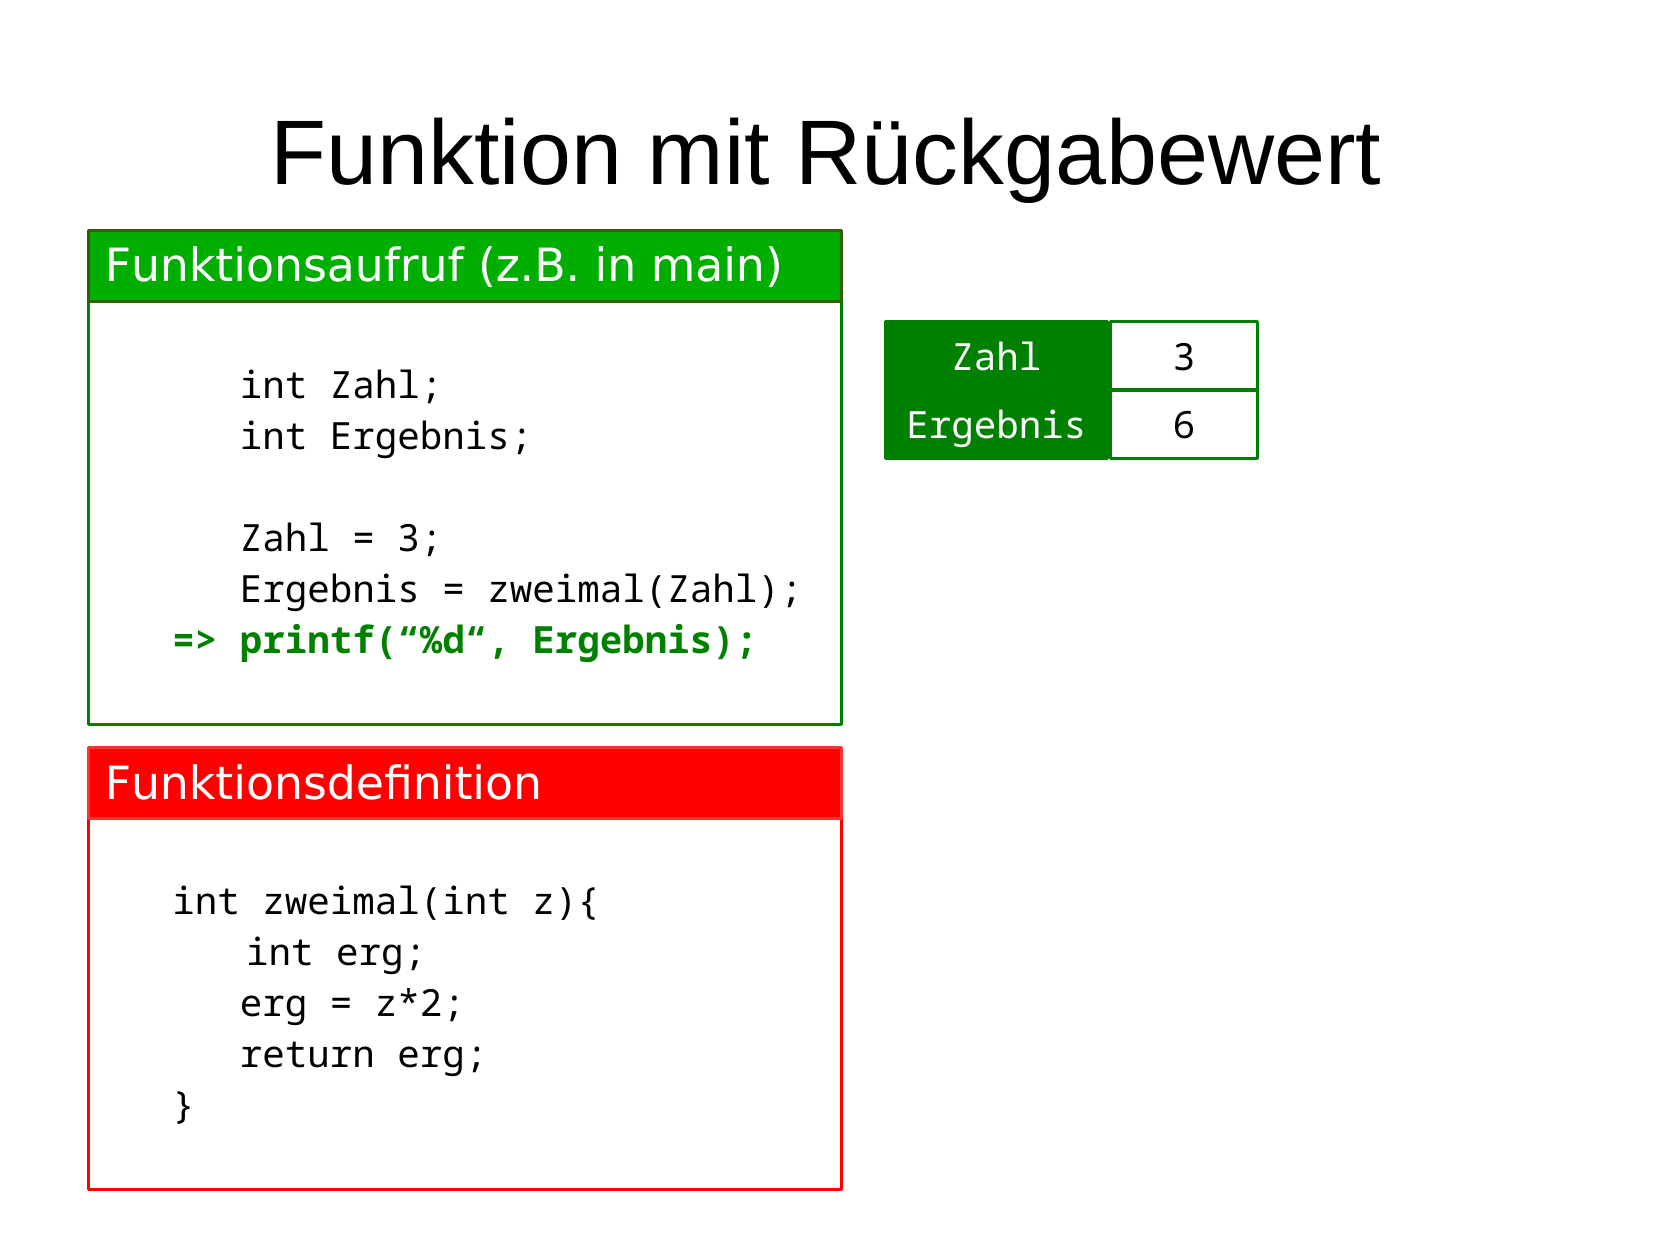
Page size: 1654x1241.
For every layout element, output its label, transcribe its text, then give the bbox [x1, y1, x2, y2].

text_box Funktionsdefinition [88, 747, 842, 819]
text_box Ergebnis [885, 389, 1108, 452]
text_box 6 [1110, 389, 1258, 452]
text_box int zweimal(int z){ int erg; erg = z*2; return erg; } [88, 820, 842, 1137]
text_box 3 [1110, 321, 1258, 384]
text_box Zahl [885, 321, 1108, 384]
text_box Funktionsaufruf (z.B. in main) [88, 257, 842, 302]
text_box int Zahl; int Ergebnis; Zahl = 3; Ergebnis = zweimal(Zahl); => printf(“%d“, Ergebnis); [88, 303, 842, 665]
title Funktion mit Rückgabewert [82, 49, 1571, 257]
